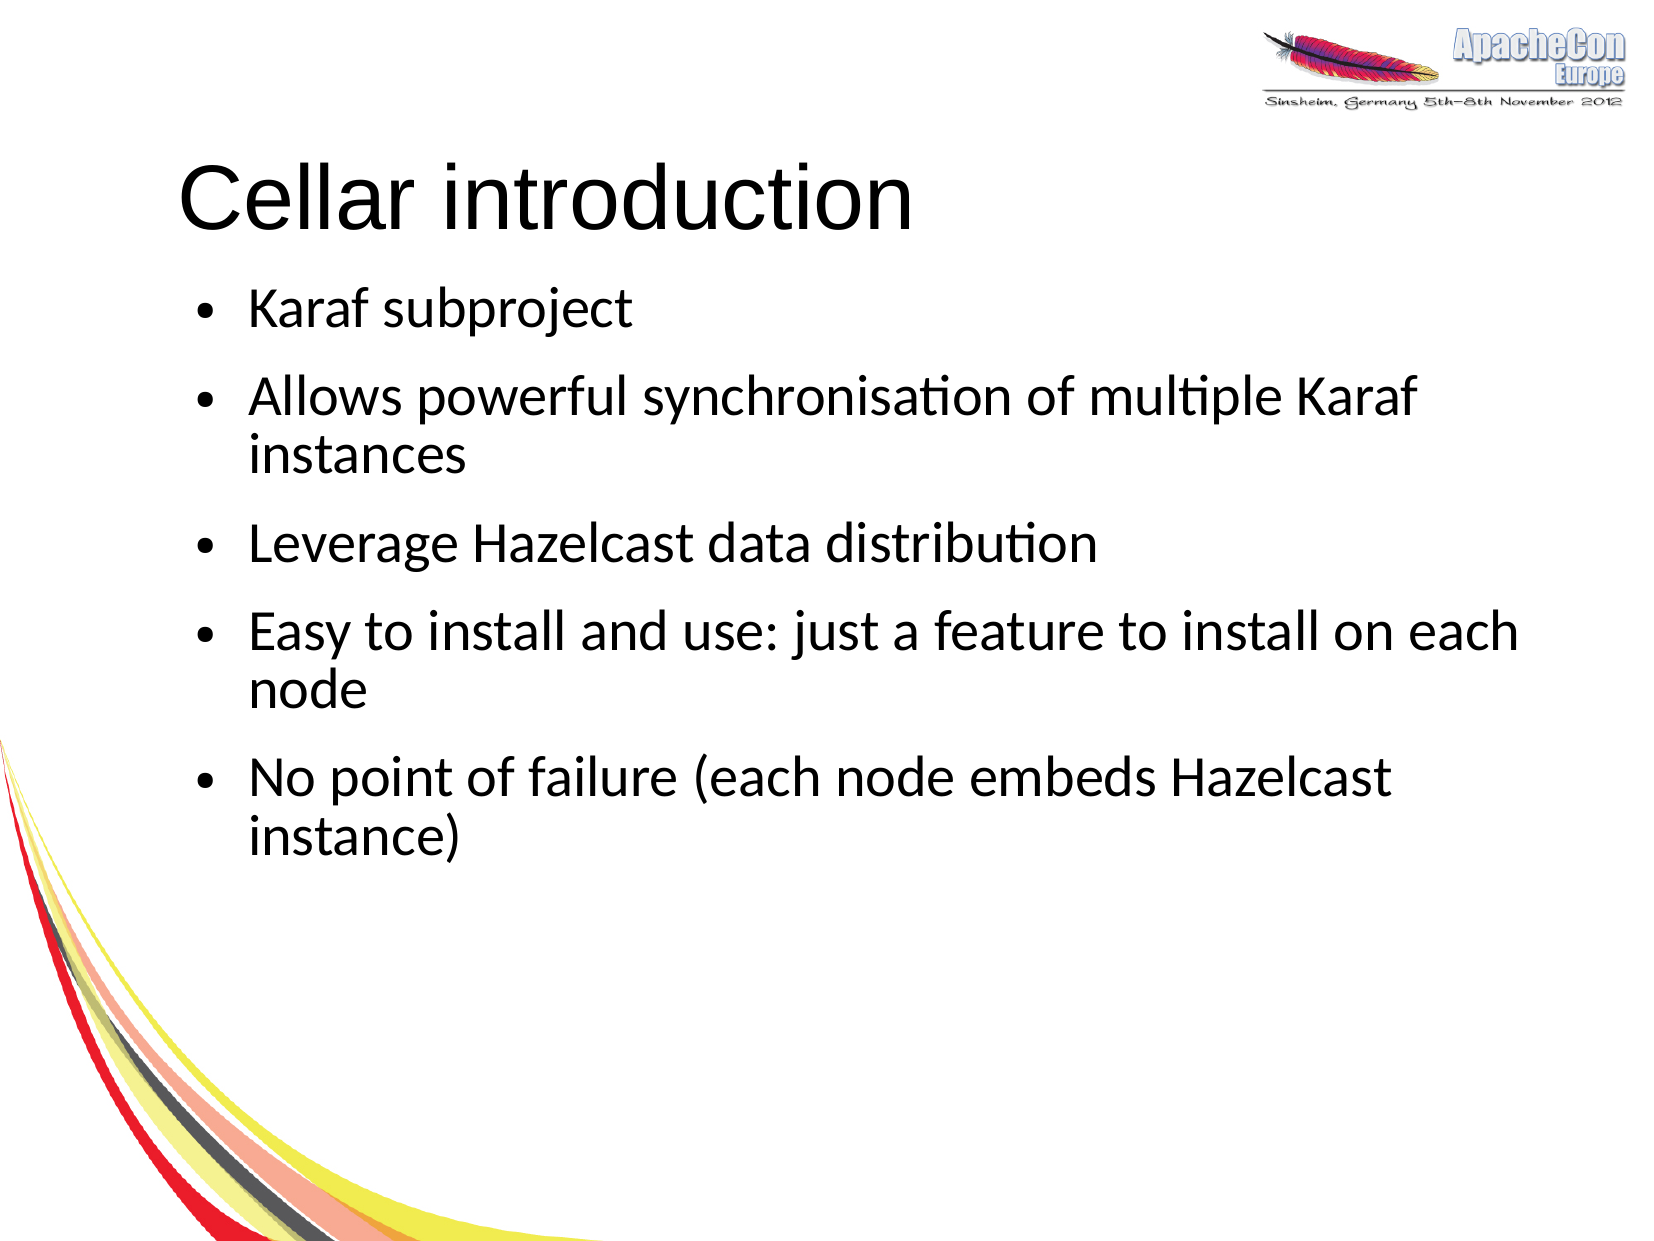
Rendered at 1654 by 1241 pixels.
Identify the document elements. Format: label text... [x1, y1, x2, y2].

picture [0, 0, 1654, 1241]
list Karaf subproject Allows powerful synchronisation of multiple Karaf instances Leverage Hazelcast data distribution Easy to install and use: just a feature to install on each node No point of failure (each node embeds Hazelcast instance) [177, 283, 1536, 990]
title Cellar introduction [177, 146, 1536, 250]
